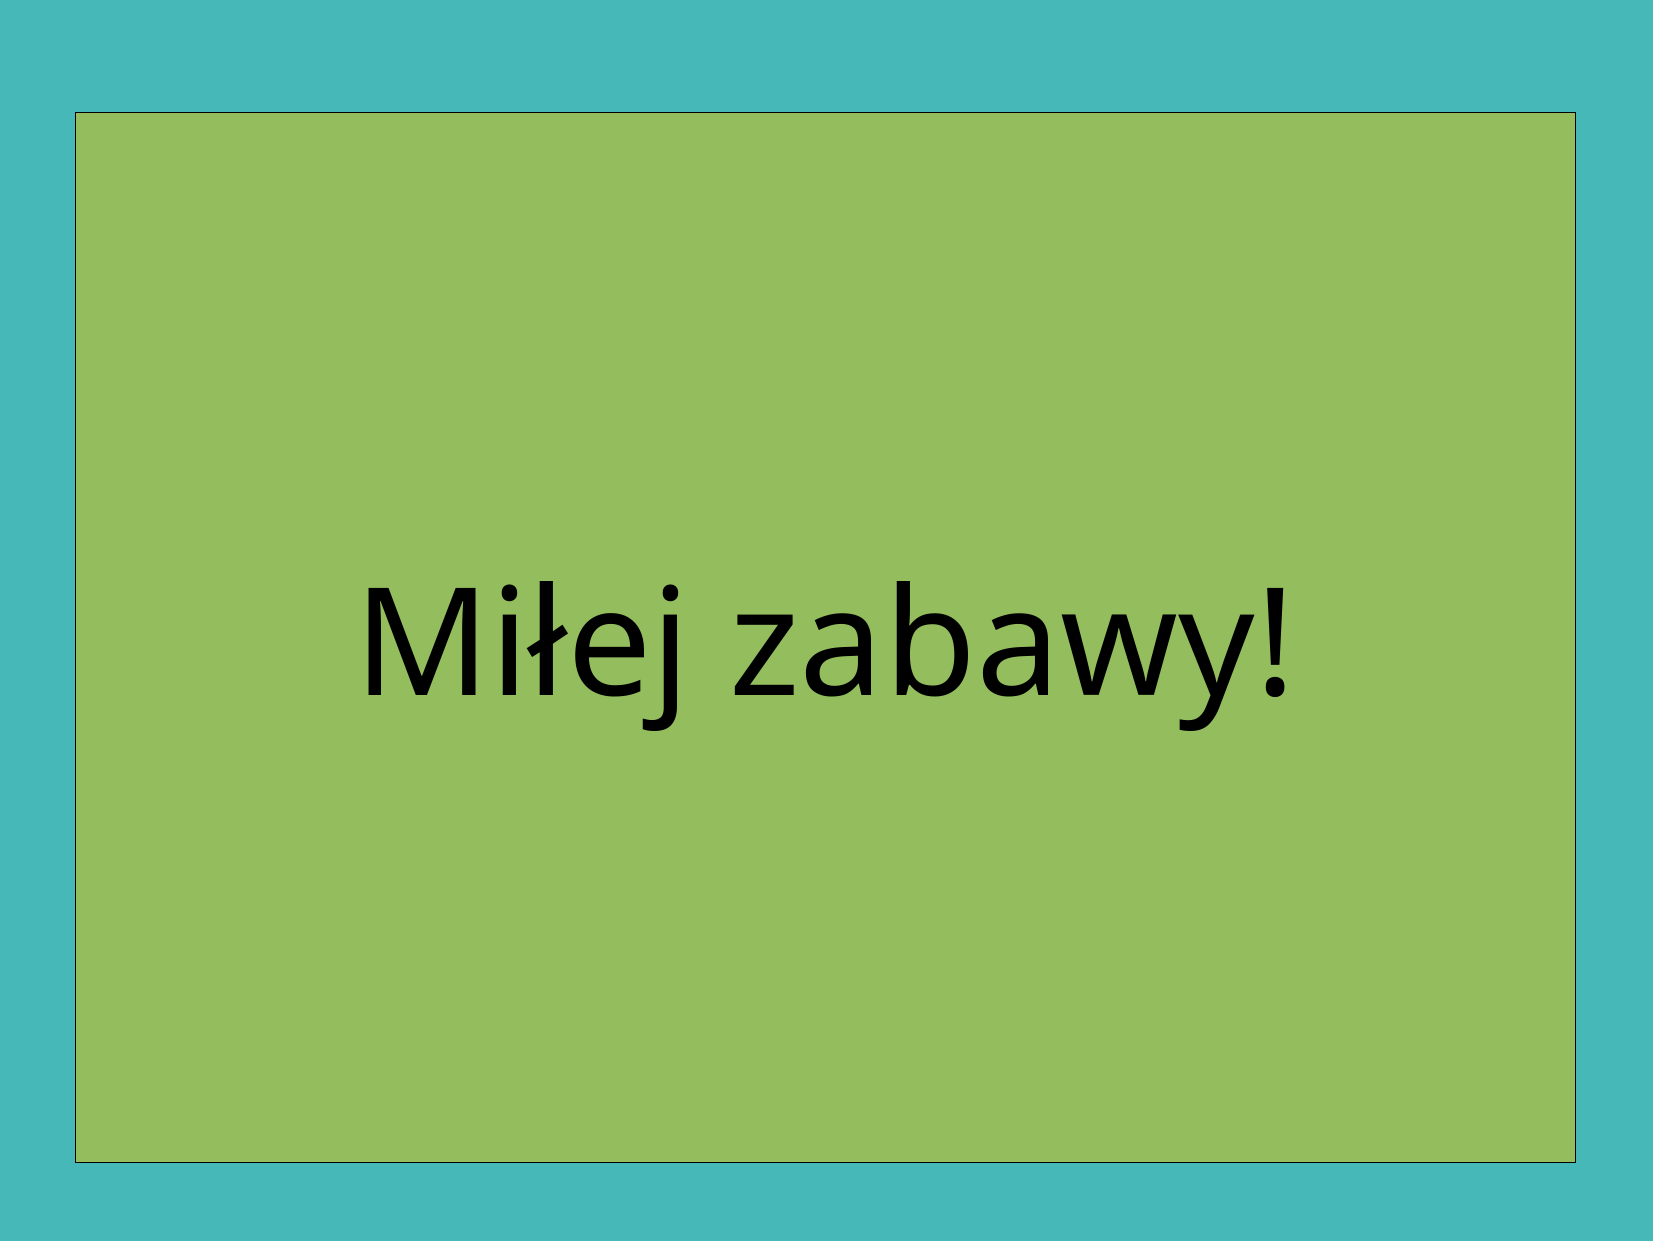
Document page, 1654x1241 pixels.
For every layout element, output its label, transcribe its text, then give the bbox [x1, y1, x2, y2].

text_box Miłej zabawy! [75, 112, 1576, 1163]
